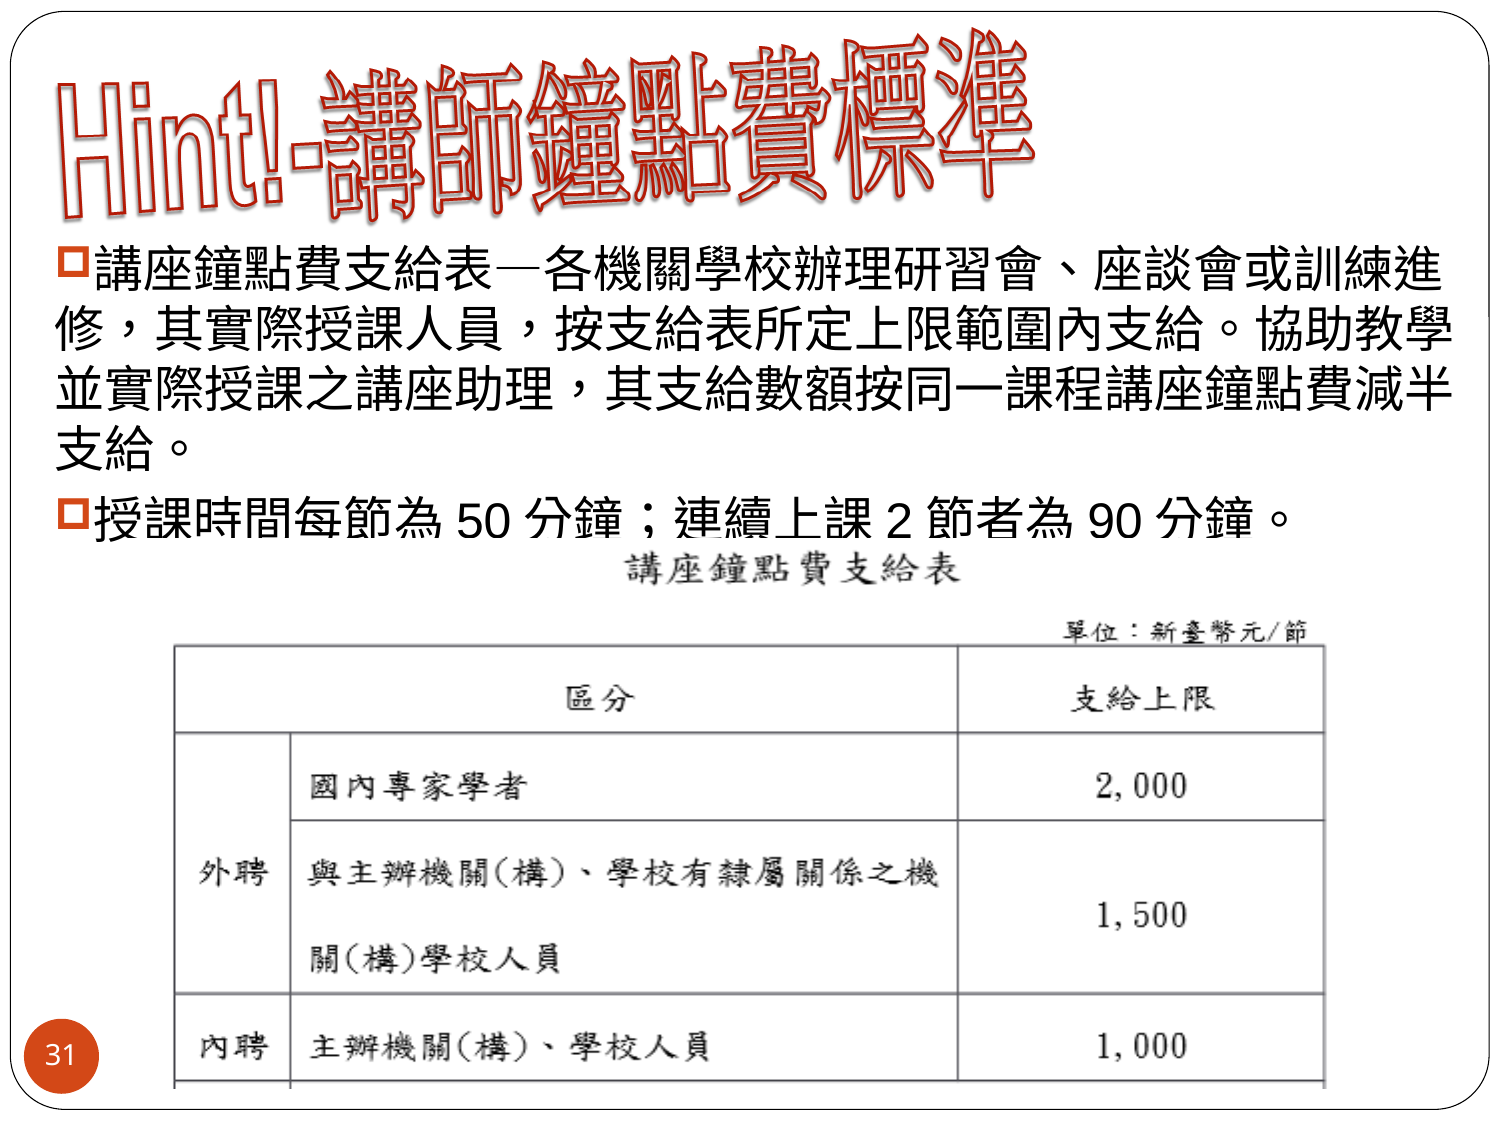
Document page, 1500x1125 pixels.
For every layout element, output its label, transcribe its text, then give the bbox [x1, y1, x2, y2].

text_box [23, 1022, 80, 1094]
text_box 講座鐘點費支給表—各機關學校辦理研習會、座談會或訓練進修，其實際授課人員，按支給表所定上限範圍內支給。協助教學並實際授課之講座助理，其支給數額按同一課程講座鐘點費減半支給。 授課時間每節為50分鐘；連續上課2節者為90分鐘。 [46, 43, 1464, 1089]
picture [124, 538, 1365, 1089]
picture [51, 23, 1038, 248]
